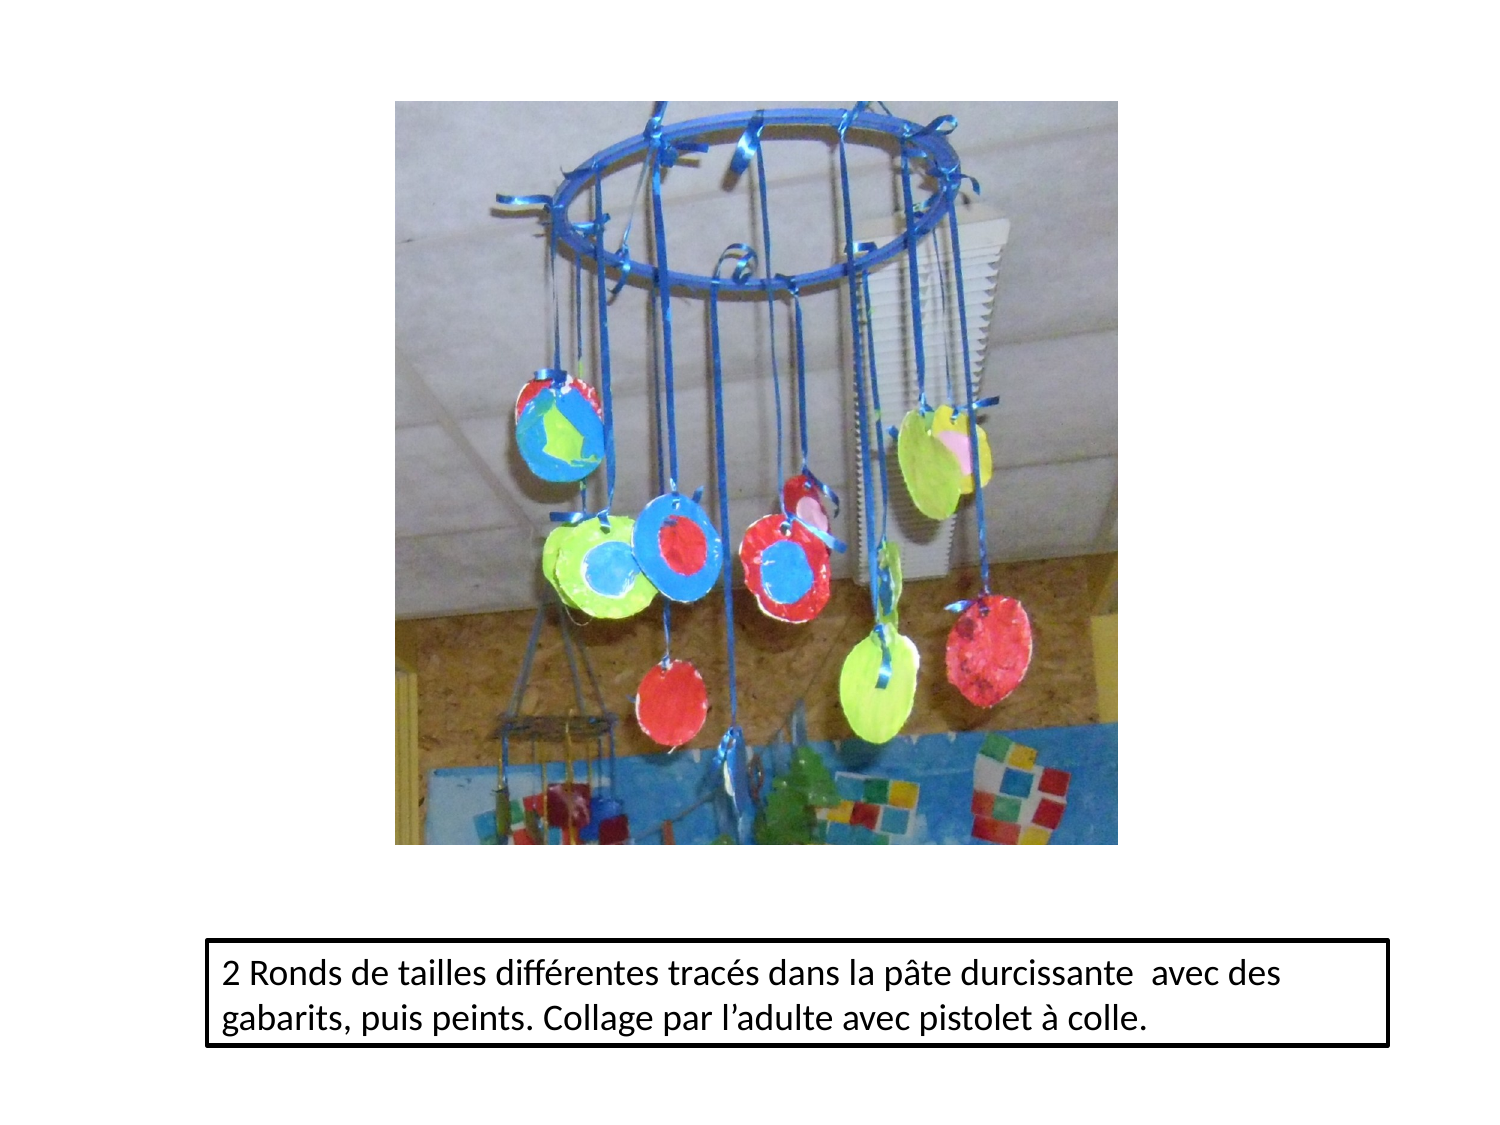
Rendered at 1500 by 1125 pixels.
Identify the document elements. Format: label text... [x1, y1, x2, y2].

text_box 2 Ronds de tailles différentes tracés dans la pâte durcissante avec des gabarits, puis peints. Collage par l’adulte avec pistolet à colle. [206, 940, 1388, 1046]
picture [395, 101, 1118, 845]
